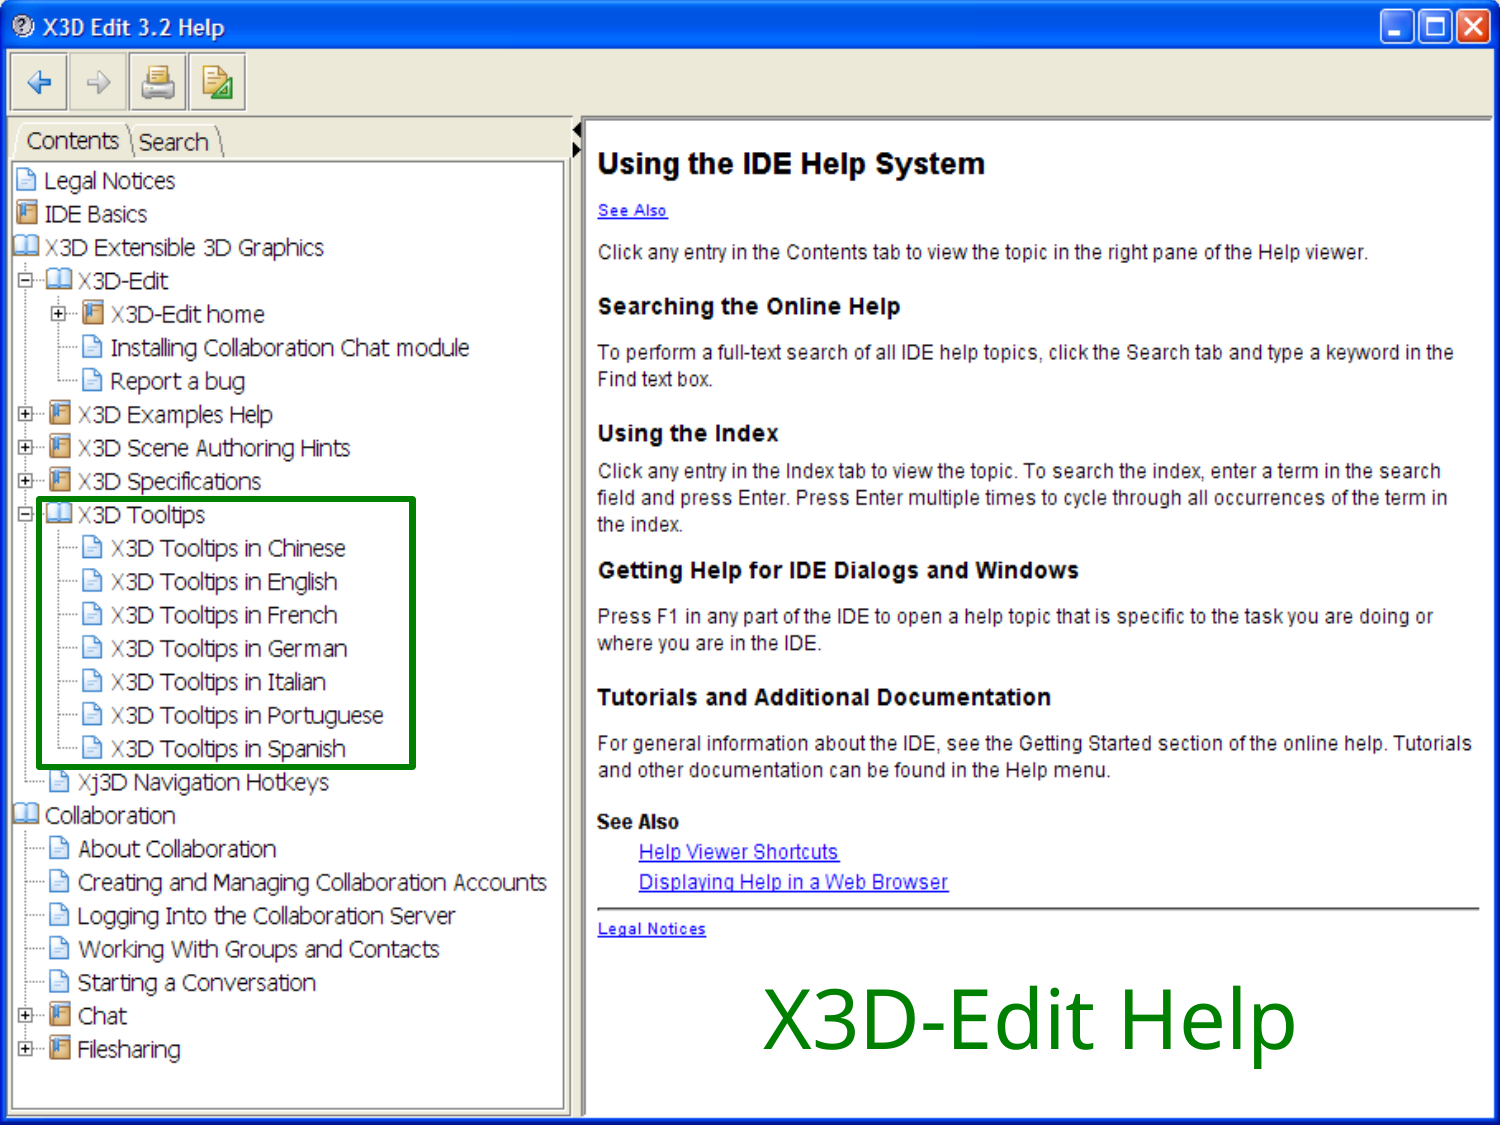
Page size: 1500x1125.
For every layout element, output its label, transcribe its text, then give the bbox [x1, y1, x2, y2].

title X3D-Edit Help [675, 923, 1388, 1111]
picture [0, 0, 1500, 1125]
